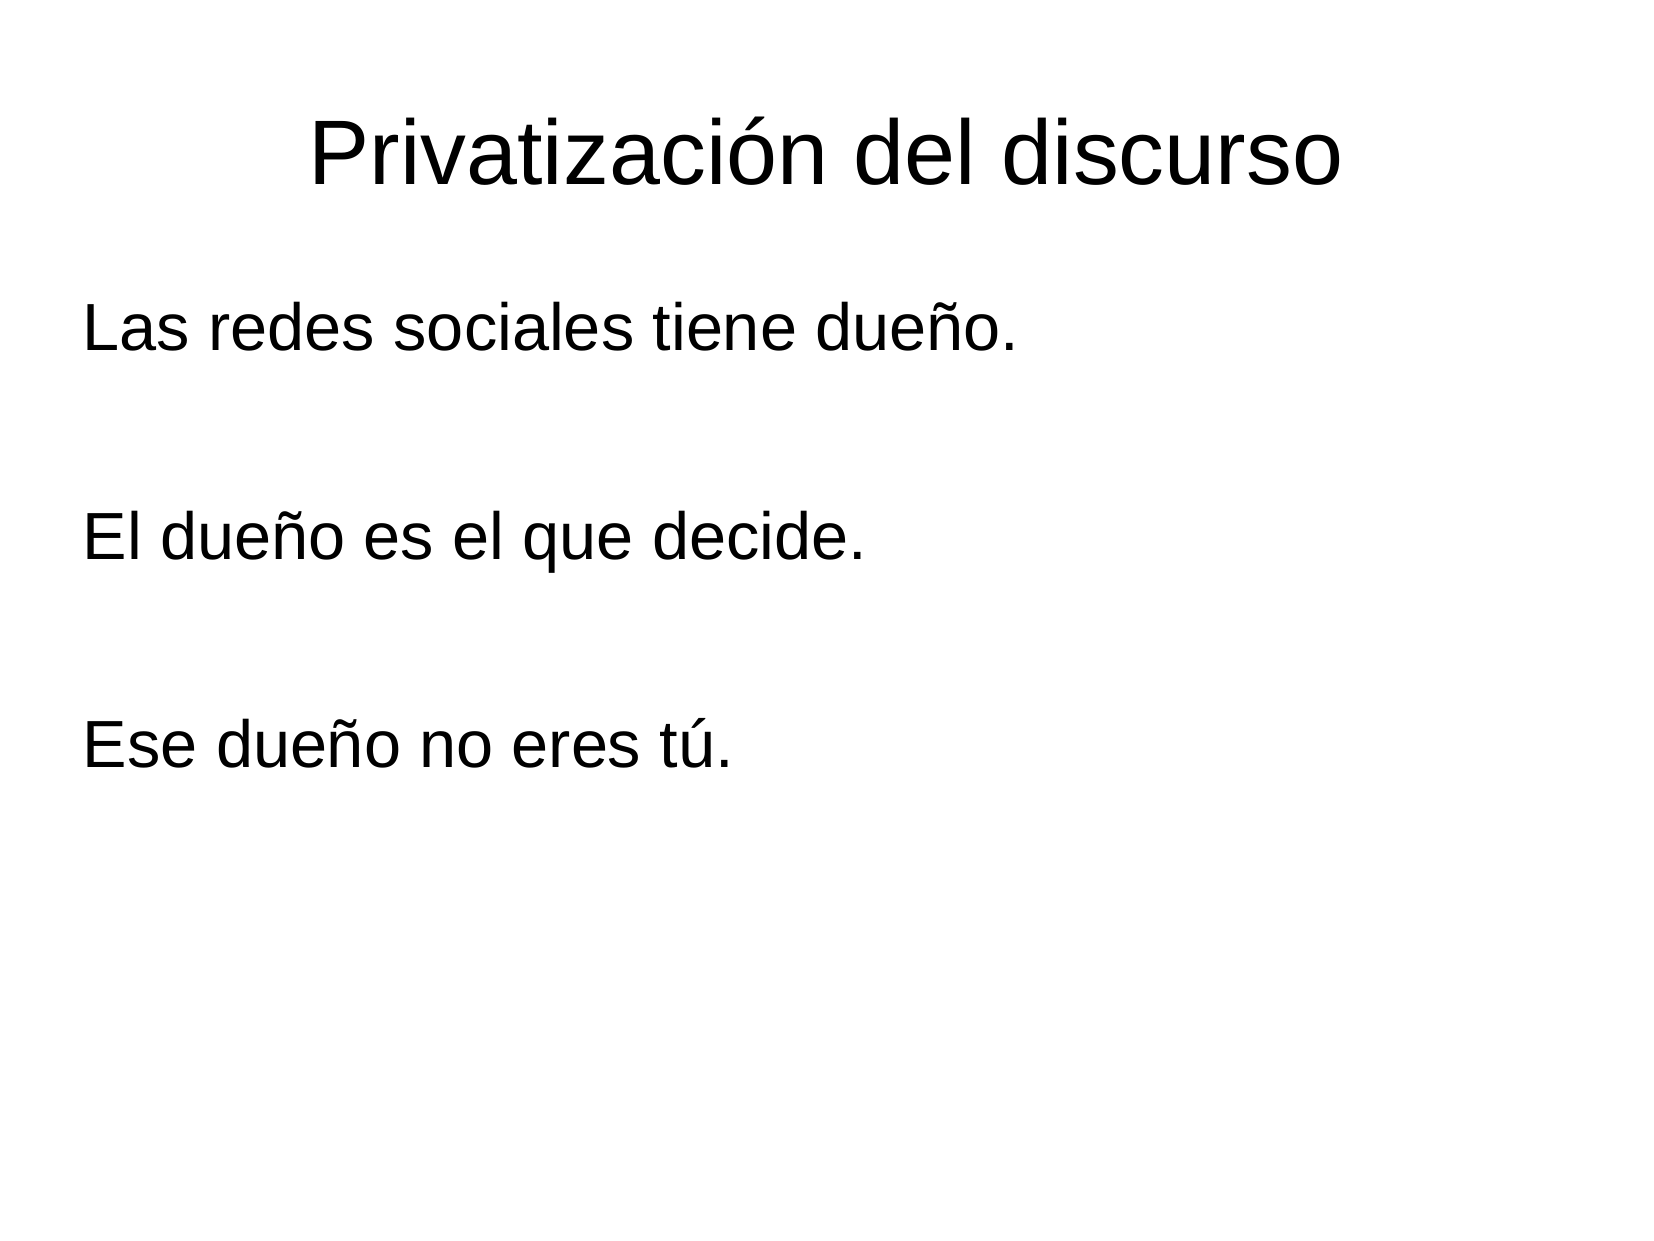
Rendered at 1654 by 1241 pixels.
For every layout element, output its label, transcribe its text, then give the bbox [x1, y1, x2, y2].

title Privatización del discurso [82, 49, 1571, 257]
list Las redes sociales tiene dueño. El dueño es el que decide. Ese dueño no eres tú. [82, 290, 1538, 1010]
